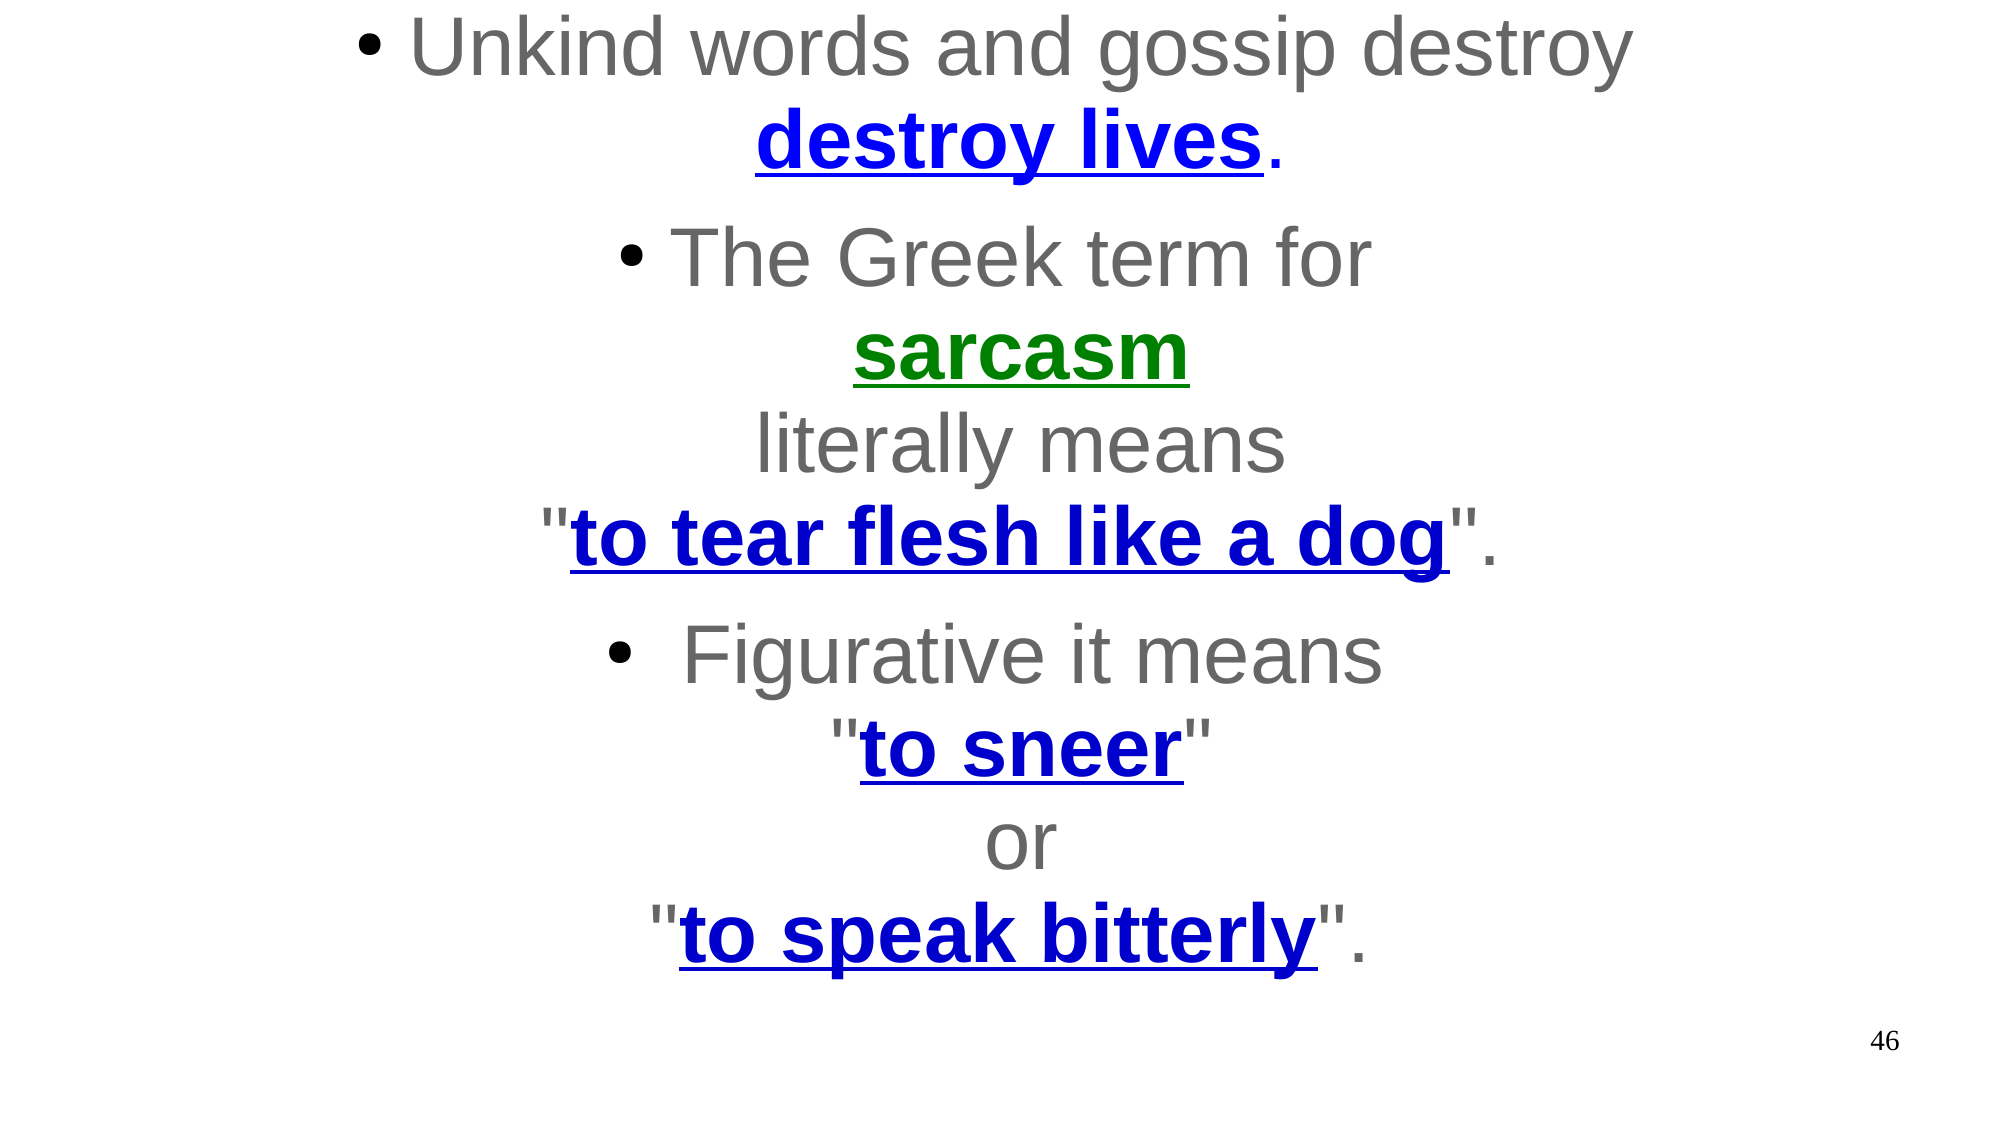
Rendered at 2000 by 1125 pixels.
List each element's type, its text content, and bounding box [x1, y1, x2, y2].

list Unkind words and gossip destroy destroy lives. The Greek term for sarcasm literally means "to tear flesh like a dog". Figurative it means "to sneer" or "to speak bitterly". [0, 0, 1996, 1123]
